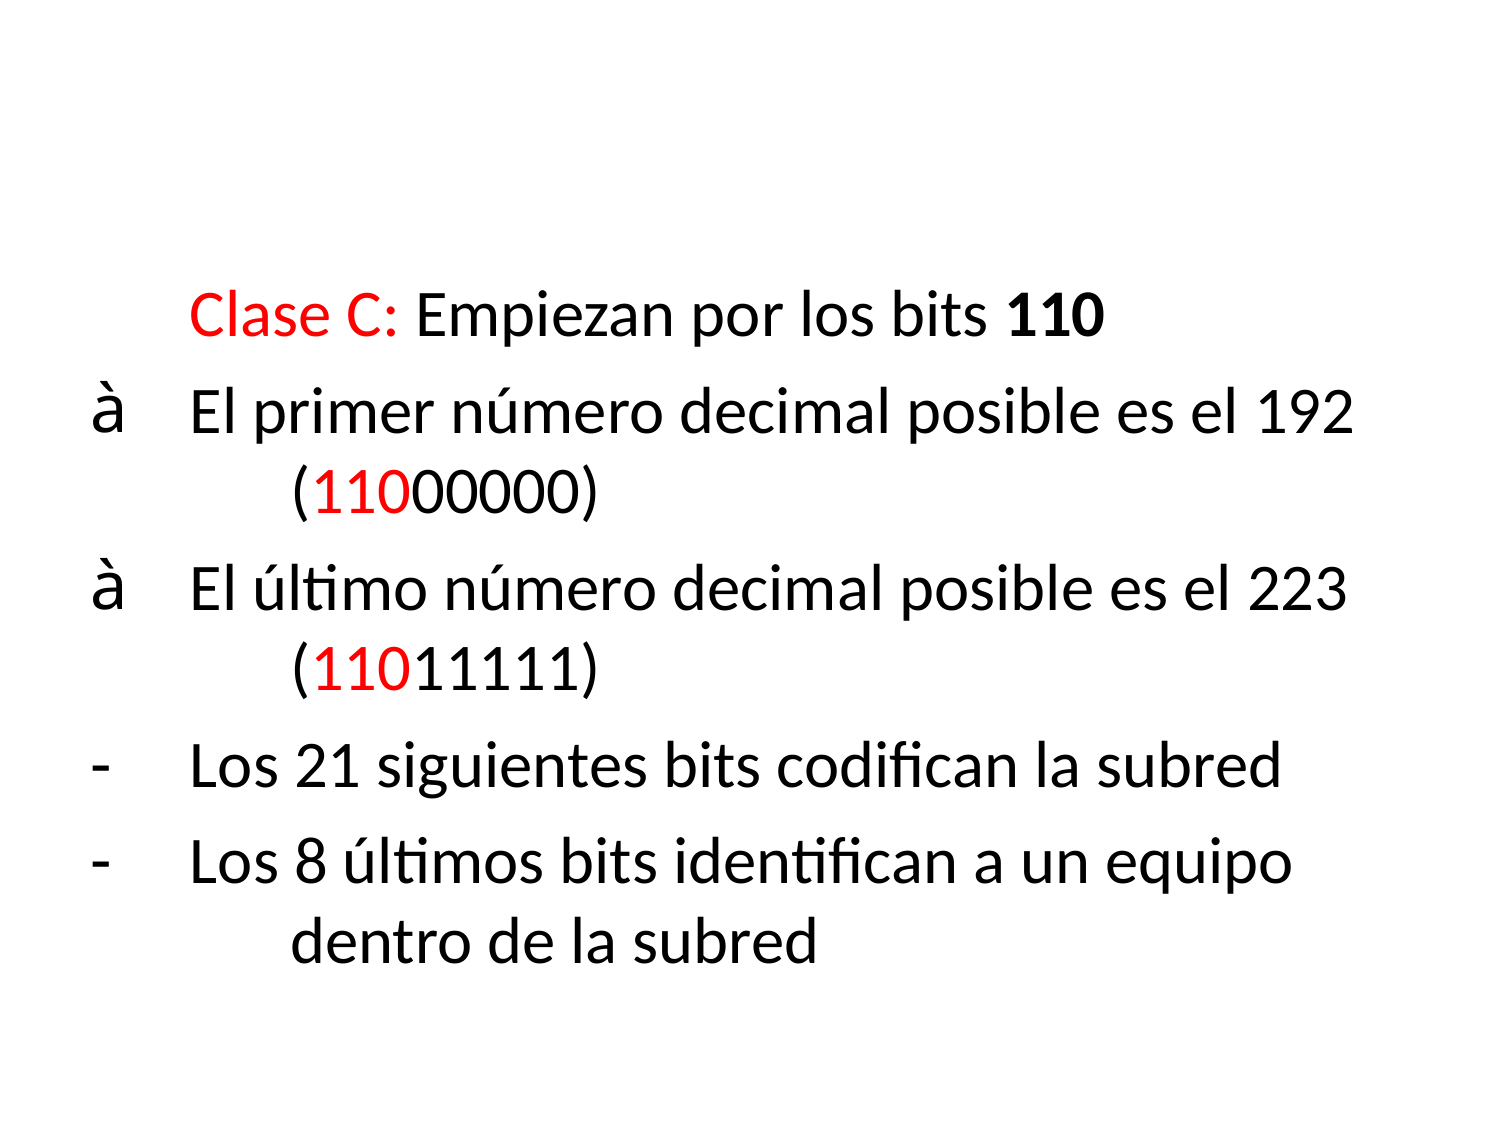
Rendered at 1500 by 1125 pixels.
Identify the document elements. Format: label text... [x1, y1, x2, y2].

list Clase C: Empiezan por los bits 110 El primer número decimal posible es el 192 (11000000) El último número decimal posible es el 223 (11011111) Los 21 siguientes bits codifican la subred Los 8 últimos bits identifican a un equipo dentro de la subred [75, 262, 1426, 1005]
